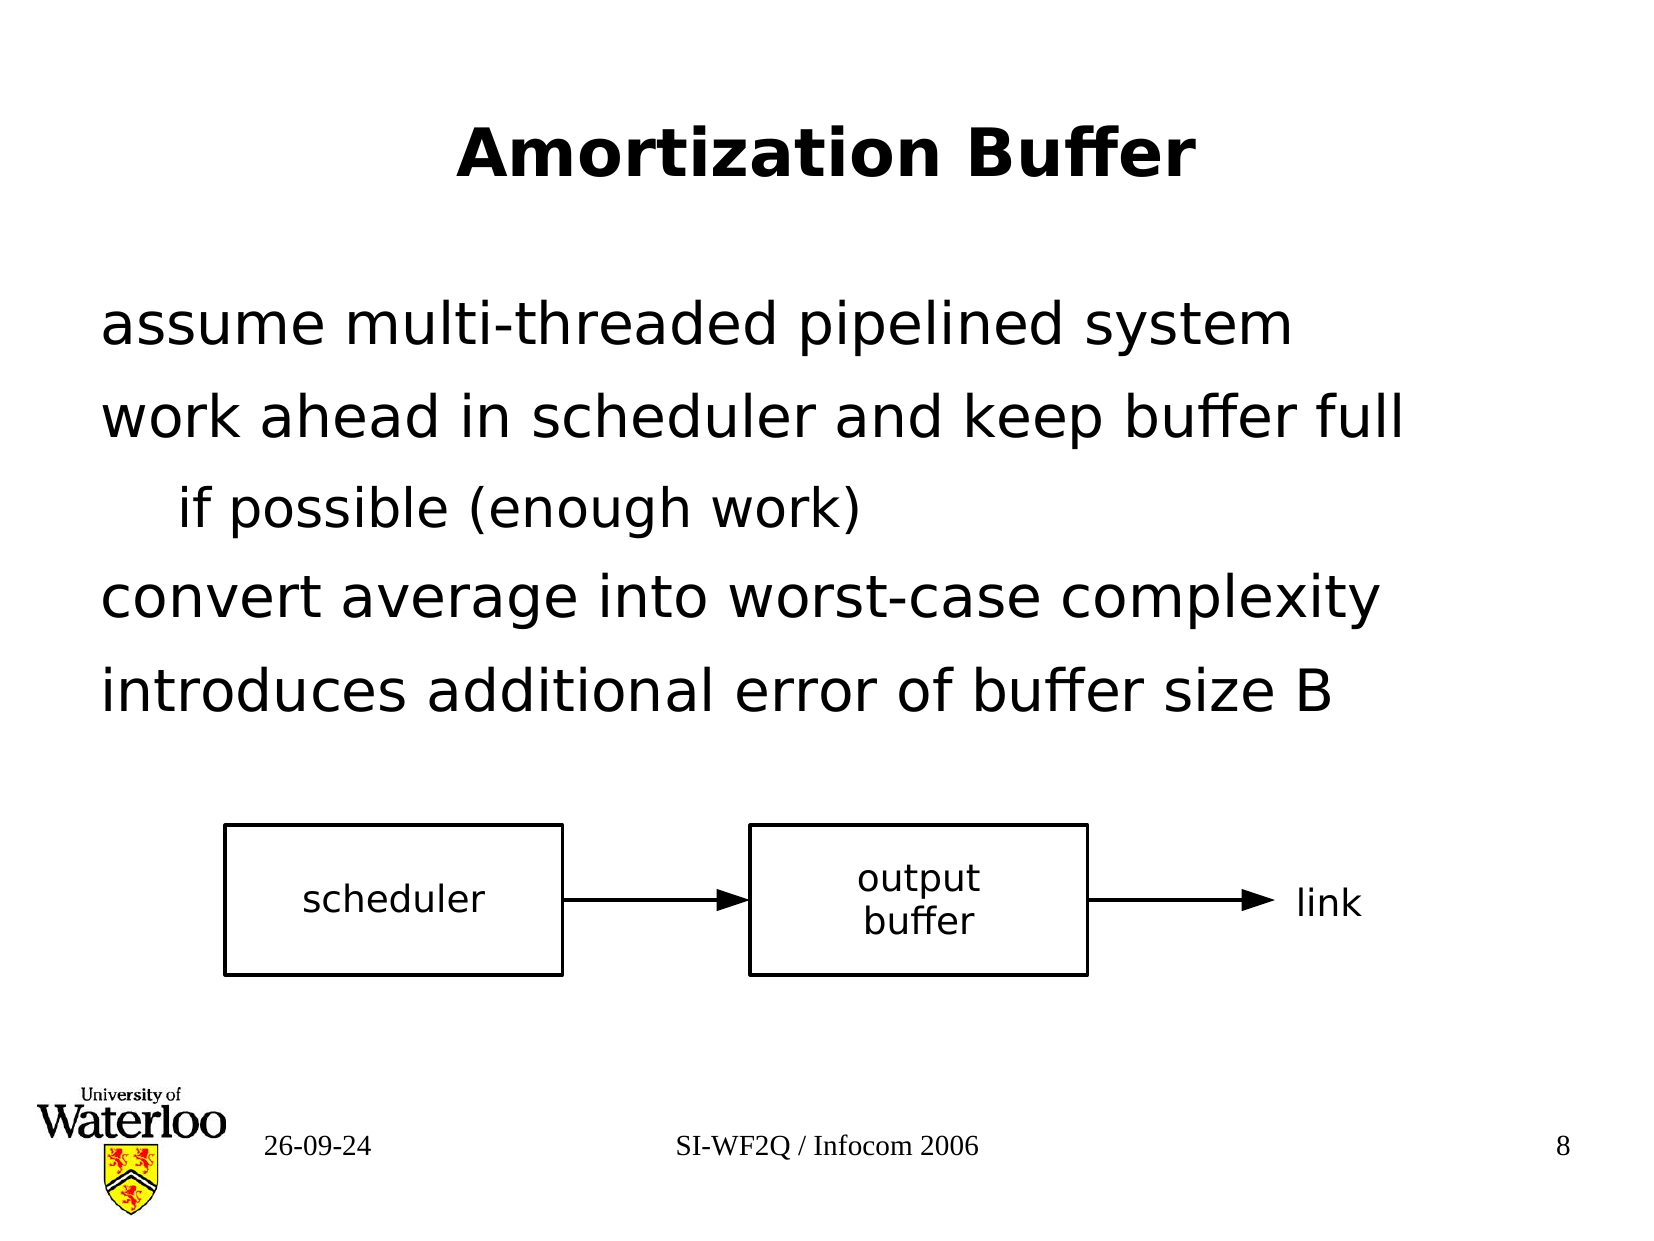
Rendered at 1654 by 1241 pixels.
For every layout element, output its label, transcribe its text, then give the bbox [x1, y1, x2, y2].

text_box scheduler [225, 825, 563, 976]
title Amortization Buffer [82, 49, 1571, 257]
picture [37, 1087, 226, 1216]
text_box link [1281, 874, 1376, 933]
list assume multi-threaded pipelined system work ahead in scheduler and keep buffer full if possible (enough work) convert average into worst-case complexity introduces additional error of buffer size B [82, 290, 1571, 751]
text_box output buffer [750, 825, 1088, 976]
